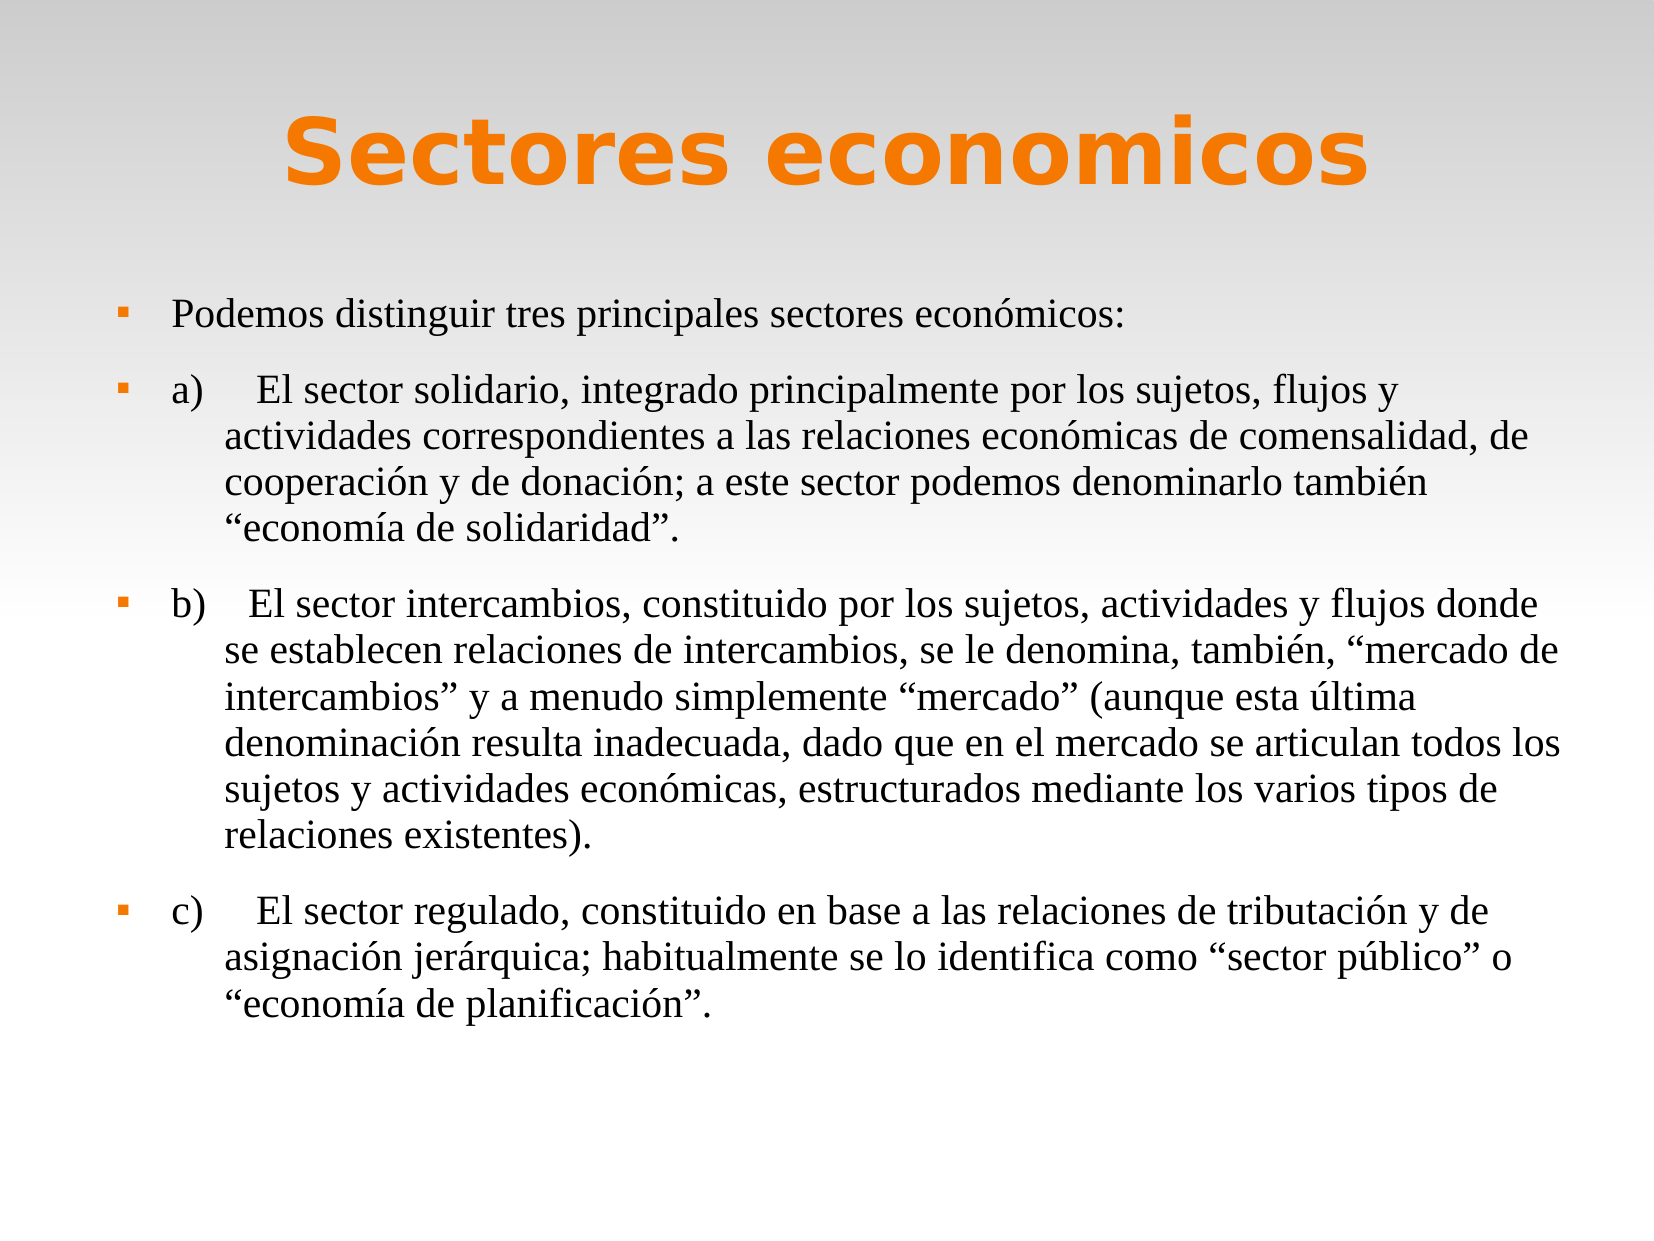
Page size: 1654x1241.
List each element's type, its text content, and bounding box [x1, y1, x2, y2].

list Podemos distinguir tres principales sectores económicos: a) El sector solidario, integrado principalmente por los sujetos, flujos y actividades correspondientes a las relaciones económicas de comensalidad, de cooperación y de donación; a este sector podemos denominarlo también “economía de solidaridad”. b) El sector intercambios, constituido por los sujetos, actividades y flujos donde se establecen relaciones de intercambios, se le denomina, también, “mercado de intercambios” y a menudo simplemente “mercado” (aunque esta última denominación resulta inadecuada, dado que en el mercado se articulan todos los sujetos y actividades económicas, estructurados mediante los varios tipos de relaciones existentes). c) El sector regulado, constituido en base a las relaciones de tributación y de asignación jerárquica; habitualmente se lo identifica como “sector público” o “economía de planificación”. [82, 290, 1571, 1109]
title Sectores economicos [82, 49, 1571, 257]
